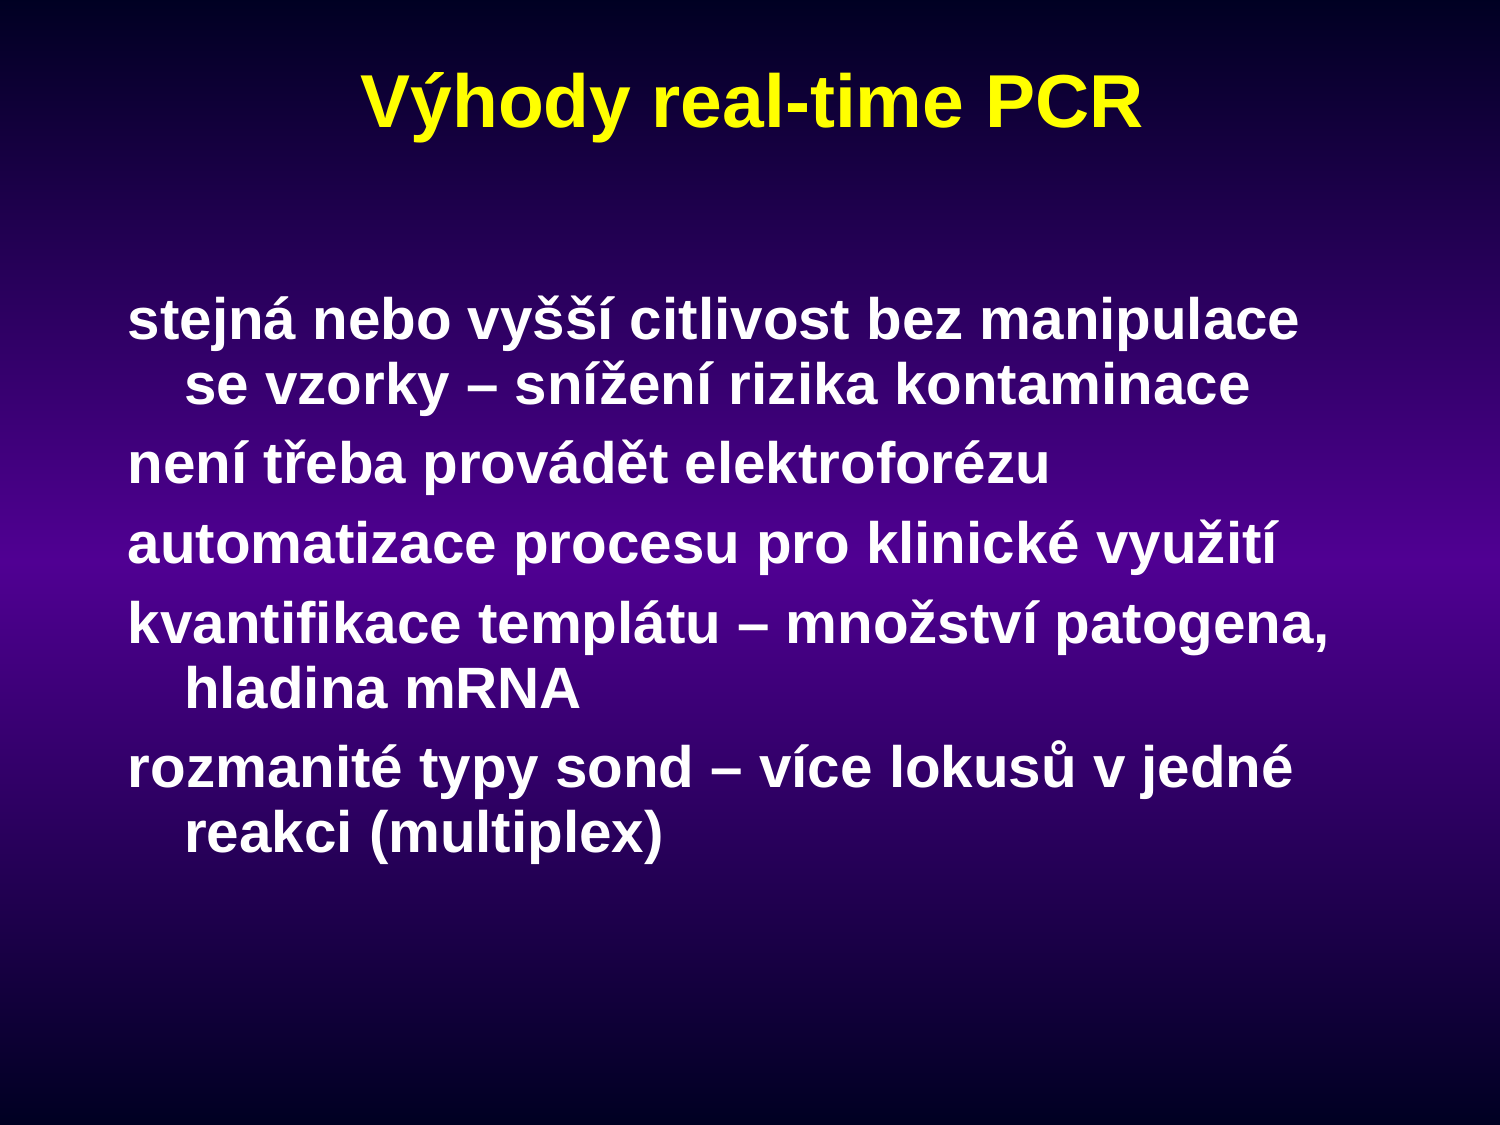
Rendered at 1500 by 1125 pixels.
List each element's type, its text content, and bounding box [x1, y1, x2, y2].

text_box stejná nebo vyšší citlivost bez manipulace se vzorky – snížení rizika kontaminace není třeba provádět elektroforézu automatizace procesu pro klinické využití kvantifikace templátu – množství patogena, hladina mRNA rozmanité typy sond – více lokusů v jedné reakci (multiplex) [112, 279, 1388, 917]
title Výhody real-time PCR [76, 49, 1447, 155]
